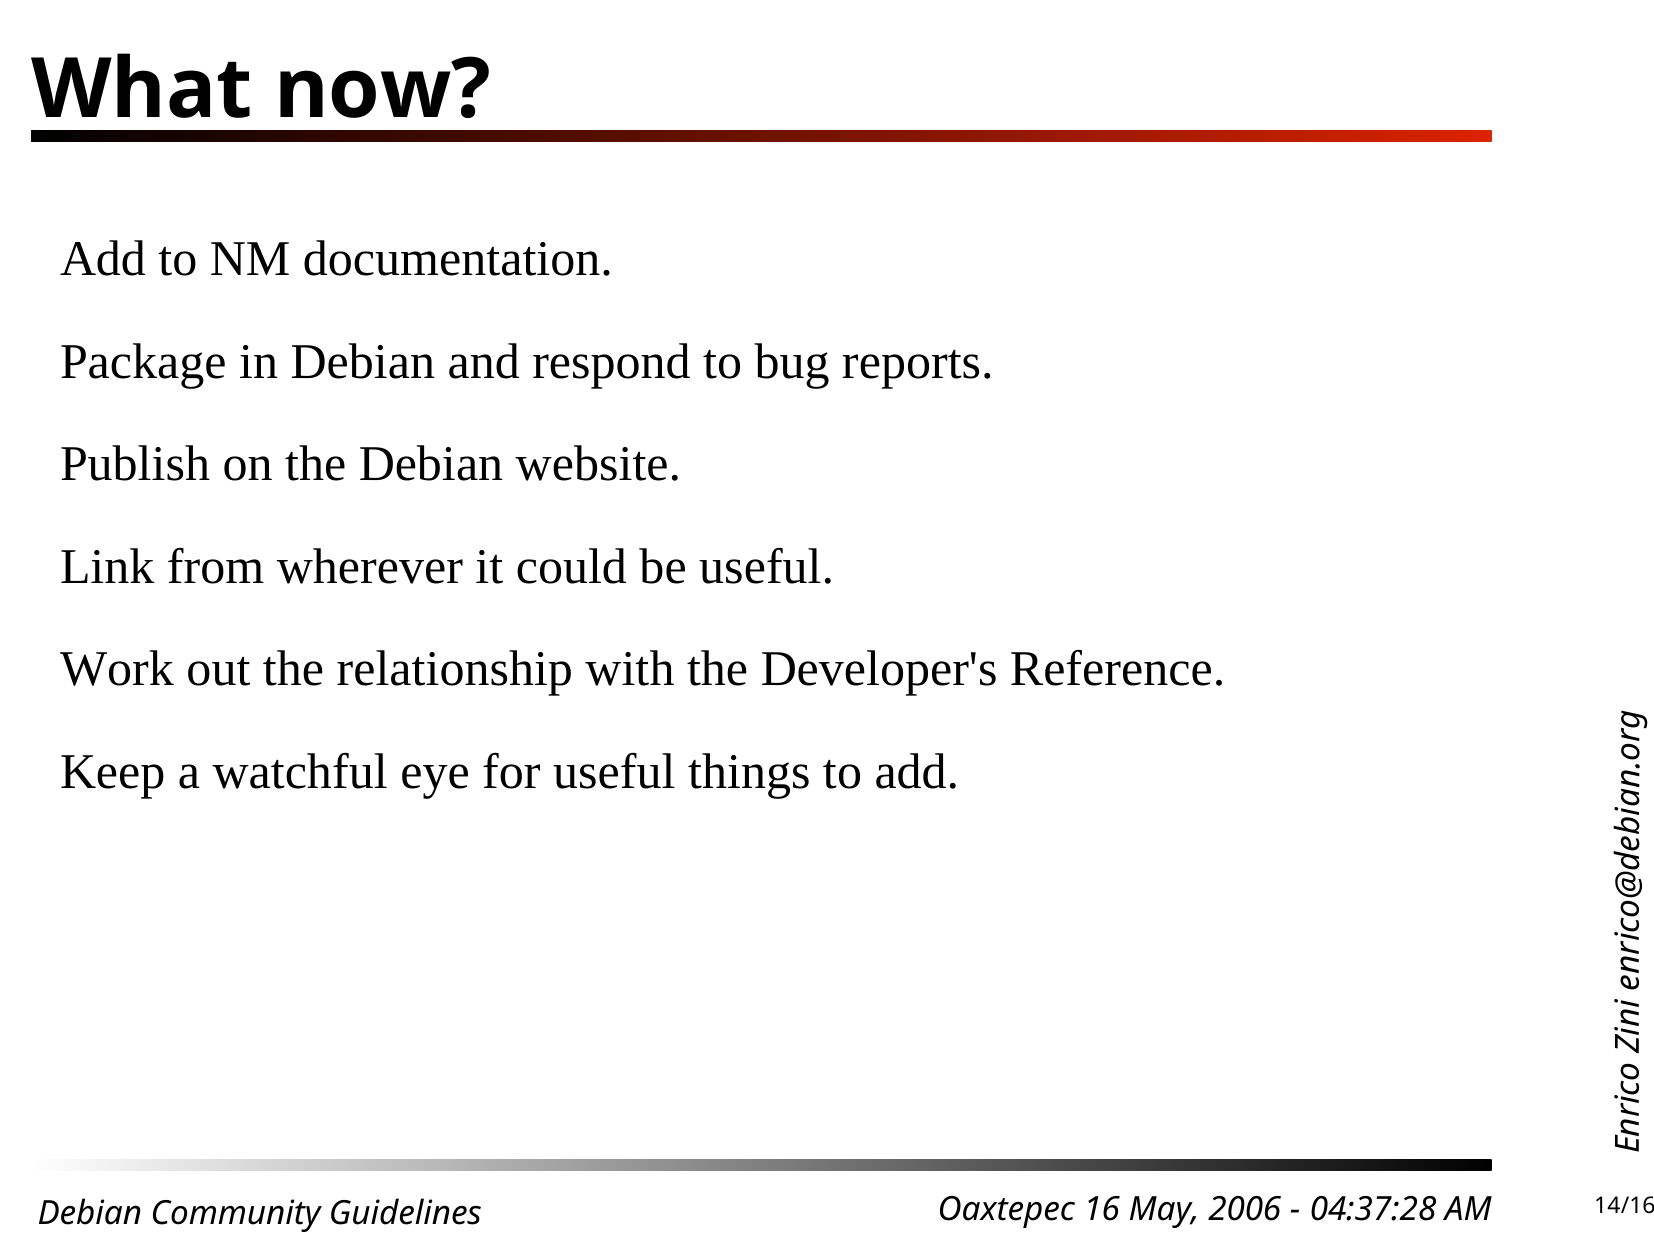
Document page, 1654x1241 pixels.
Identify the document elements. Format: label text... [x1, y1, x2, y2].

text_box Add to NM documentation. Package in Debian and respond to bug reports. Publish on the Debian website. Link from wherever it could be useful. Work out the relationship with the Developer's Reference. Keep a watchful eye for useful things to add. [60, 231, 1498, 875]
text_box What now? [31, 28, 1438, 165]
